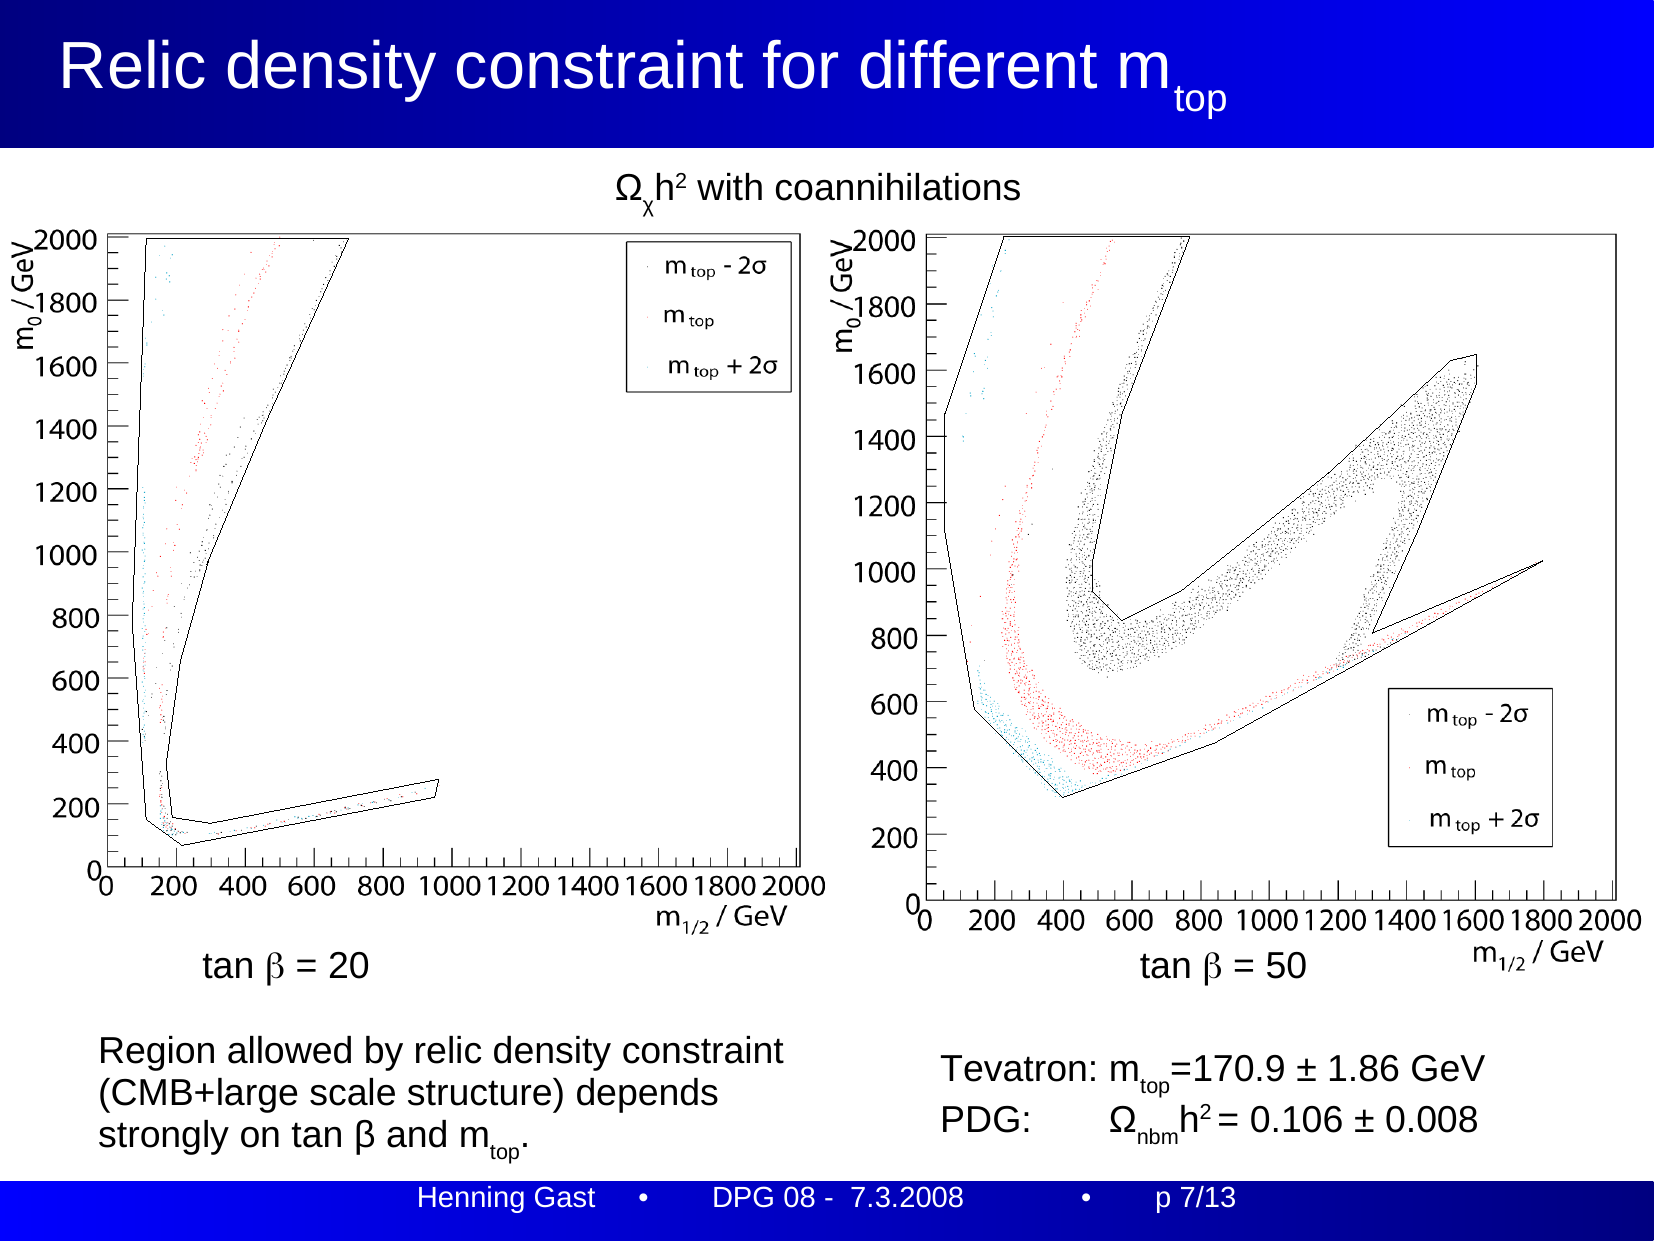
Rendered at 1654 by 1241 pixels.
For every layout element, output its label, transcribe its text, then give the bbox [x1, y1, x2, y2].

text_box Ωχh2 with coannihilations [600, 159, 1051, 226]
title Relic density constraint for different mtop [0, 0, 1654, 148]
text_box Tevatron: mtop=170.9 ± 1.86 GeV PDG: Ωnbmh2 = 0.106 ± 0.008 [925, 1039, 1571, 1157]
text_box tan b = 50 [1125, 937, 1351, 1002]
text_box Region allowed by relic density constraint (CMB+large scale structure) depends strongly on tan β and mtop. [83, 1022, 842, 1172]
text_box tan b = 20 [187, 937, 413, 1002]
picture [6, 224, 1642, 976]
